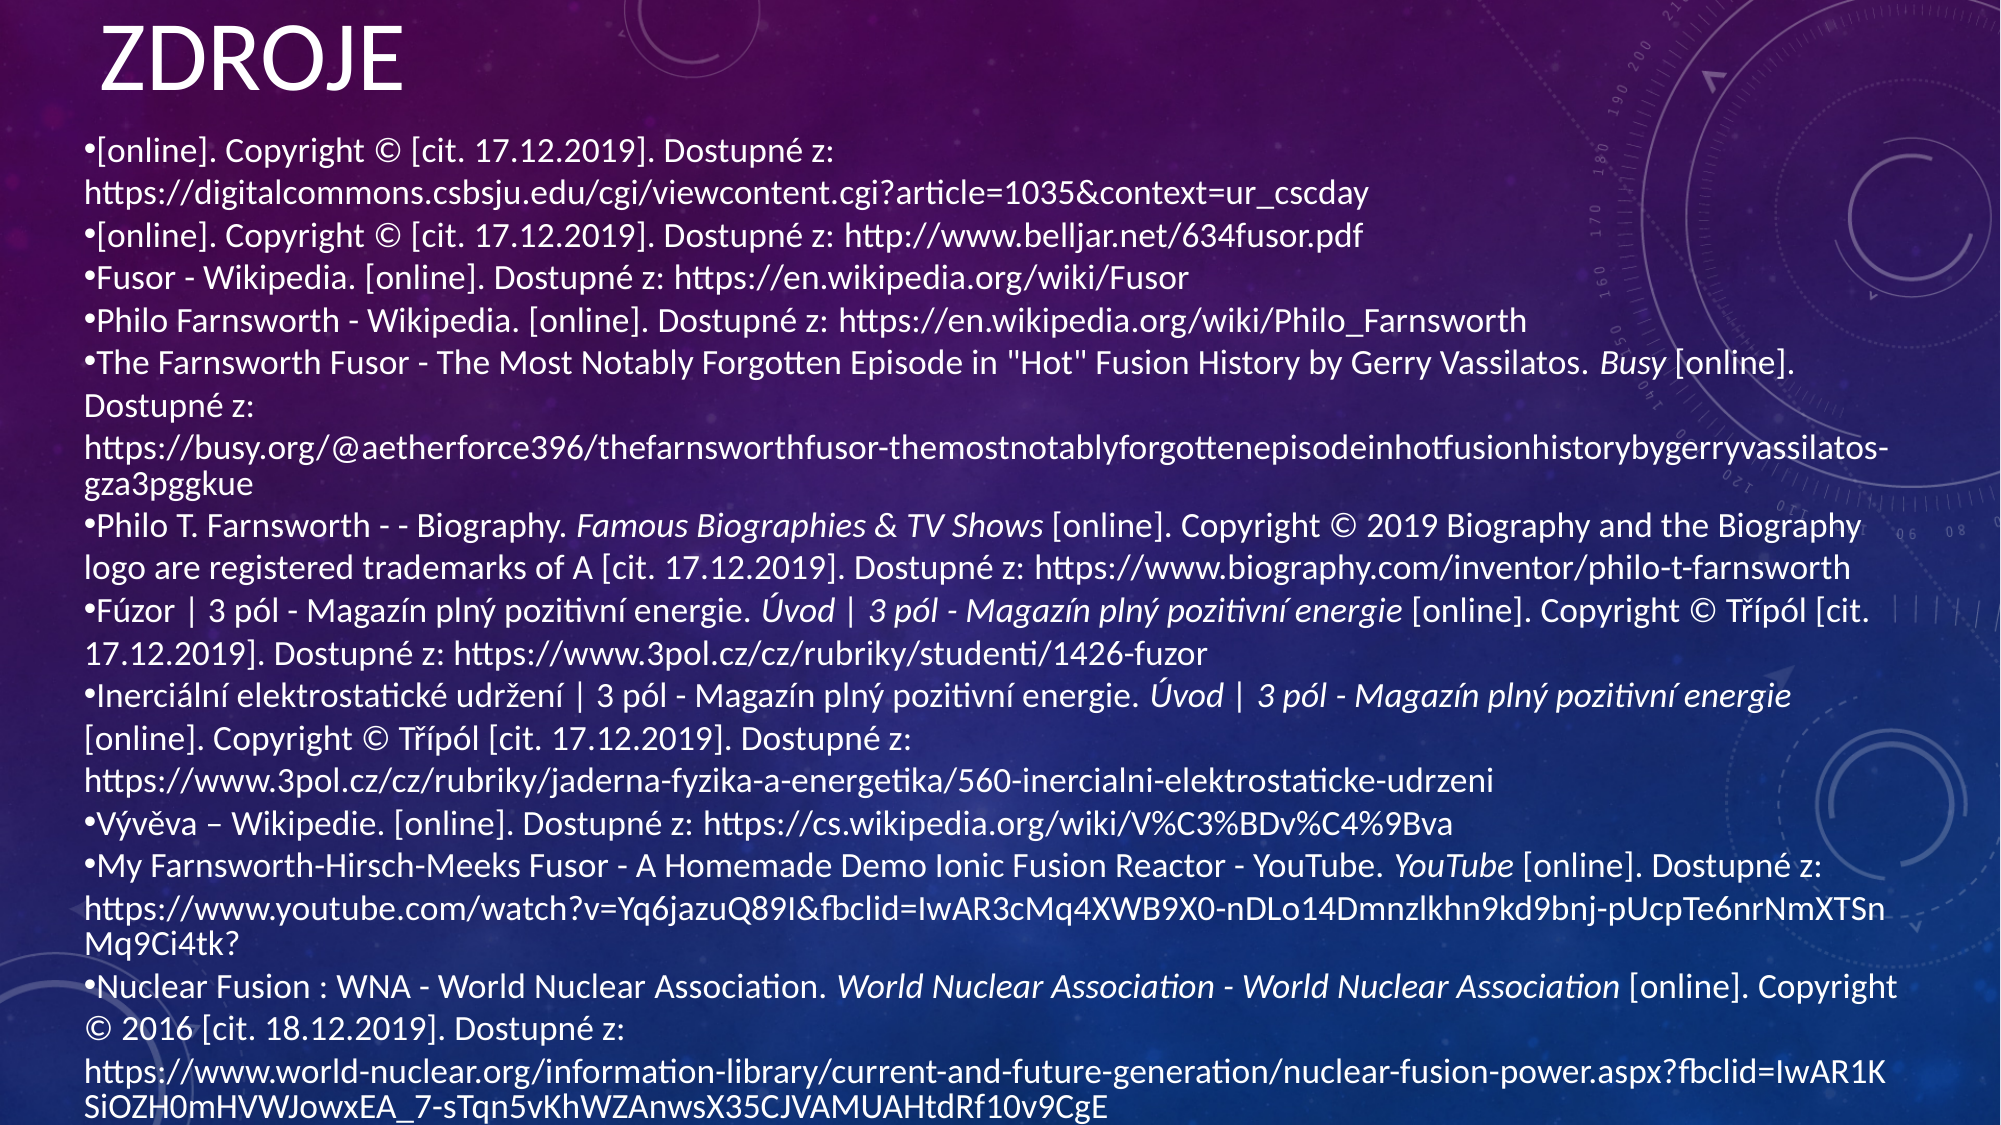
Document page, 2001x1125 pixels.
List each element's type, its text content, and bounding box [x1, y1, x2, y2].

text_box ZDROJE [84, 0, 535, 120]
text_box [online]. Copyright © [cit. 17.12.2019]. Dostupné z: https://digitalcommons.csbsju.edu/cgi/viewcontent.cgi?article=1035&context=ur_cscday [online]. Copyright © [cit. 17.12.2019]. Dostupné z: http://www.belljar.net/634fusor.pdf Fusor - Wikipedia. [online]. Dostupné z: https://en.wikipedia.org/wiki/Fusor Philo Farnsworth - Wikipedia. [online]. Dostupné z: https://en.wikipedia.org/wiki/Philo_Farnsworth The Farnsworth Fusor - The Most Notably Forgotten Episode in "Hot" Fusion History by Gerry Vassilatos. Busy [online]. Dostupné z: https://busy.org/@aetherforce396/thefarnsworthfusor-themostnotablyforgottenepisodeinhotfusionhistorybygerryvassilatos-gza3pggkue Philo T. Farnsworth - - Biography. Famous Biographies & TV Shows [online]. Copyright © 2019 Biography and the Biography logo are registered trademarks of A [cit. 17.12.2019]. Dostupné z: https://www.biography.com/inventor/philo-t-farnsworth Fúzor | 3 pól - Magazín plný pozitivní energie. Úvod | 3 pól - Magazín plný pozitivní energie [online]. Copyright © Třípól [cit. 17.12.2019]. Dostupné z: https://www.3pol.cz/cz/rubriky/studenti/1426-fuzor Inerciální elektrostatické udržení | 3 pól - Magazín plný pozitivní energie. Úvod | 3 pól - Magazín plný pozitivní energie [online]. Copyright © Třípól [cit. 17.12.2019]. Dostupné z: https://www.3pol.cz/cz/rubriky/jaderna-fyzika-a-energetika/560-inercialni-elektrostaticke-udrzeni Vývěva – Wikipedie. [online]. Dostupné z: https://cs.wikipedia.org/wiki/V%C3%BDv%C4%9Bva My Farnsworth-Hirsch-Meeks Fusor - A Homemade Demo Ionic Fusion Reactor - YouTube. YouTube [online]. Dostupné z: https://www.youtube.com/watch?v=Yq6jazuQ89I&fbclid=IwAR3cMq4XWB9X0-nDLo14Dmnzlkhn9kd9bnj-pUcpTe6nrNmXTSnMq9Ci4tk? Nuclear Fusion : WNA - World Nuclear Association. World Nuclear Association - World Nuclear Association [online]. Copyright © 2016 [cit. 18.12.2019]. Dostupné z: https://www.world-nuclear.org/information-library/current-and-future-generation/nuclear-fusion-power.aspx?fbclid=IwAR1KSiOZH0mHVWJowxEA_7-sTqn5vKhWZAnwsX35CJVAMUAHtdRf10v9CgE [68, 119, 1915, 1122]
